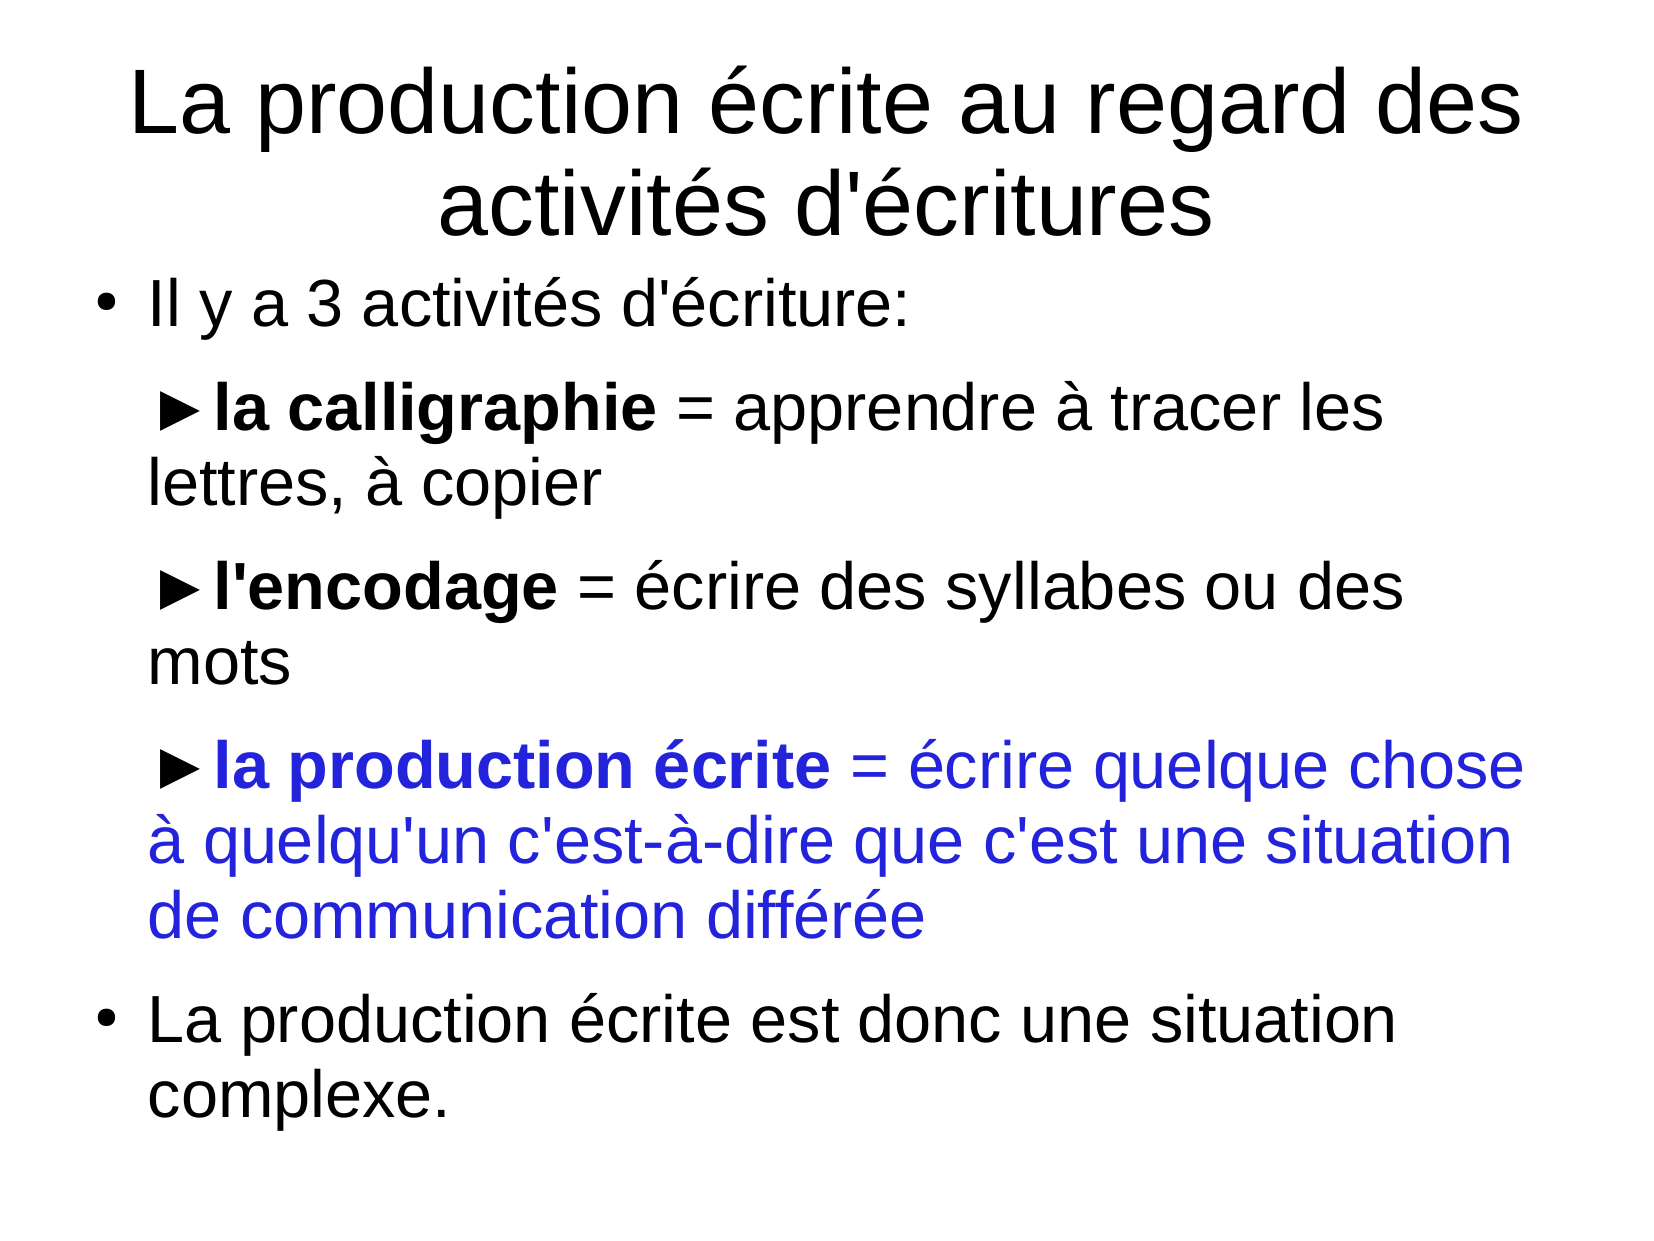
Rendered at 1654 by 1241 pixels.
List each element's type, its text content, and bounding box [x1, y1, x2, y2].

list Il y a 3 activités d'écriture: ►la calligraphie = apprendre à tracer les lettres, à copier ►l'encodage = écrire des syllabes ou des mots ►la production écrite = écrire quelque chose à quelqu'un c'est-à-dire que c'est une situation de communication différée La production écrite est donc une situation complexe. [76, 265, 1565, 1132]
title La production écrite au regard des activités d'écritures [82, 49, 1571, 257]
